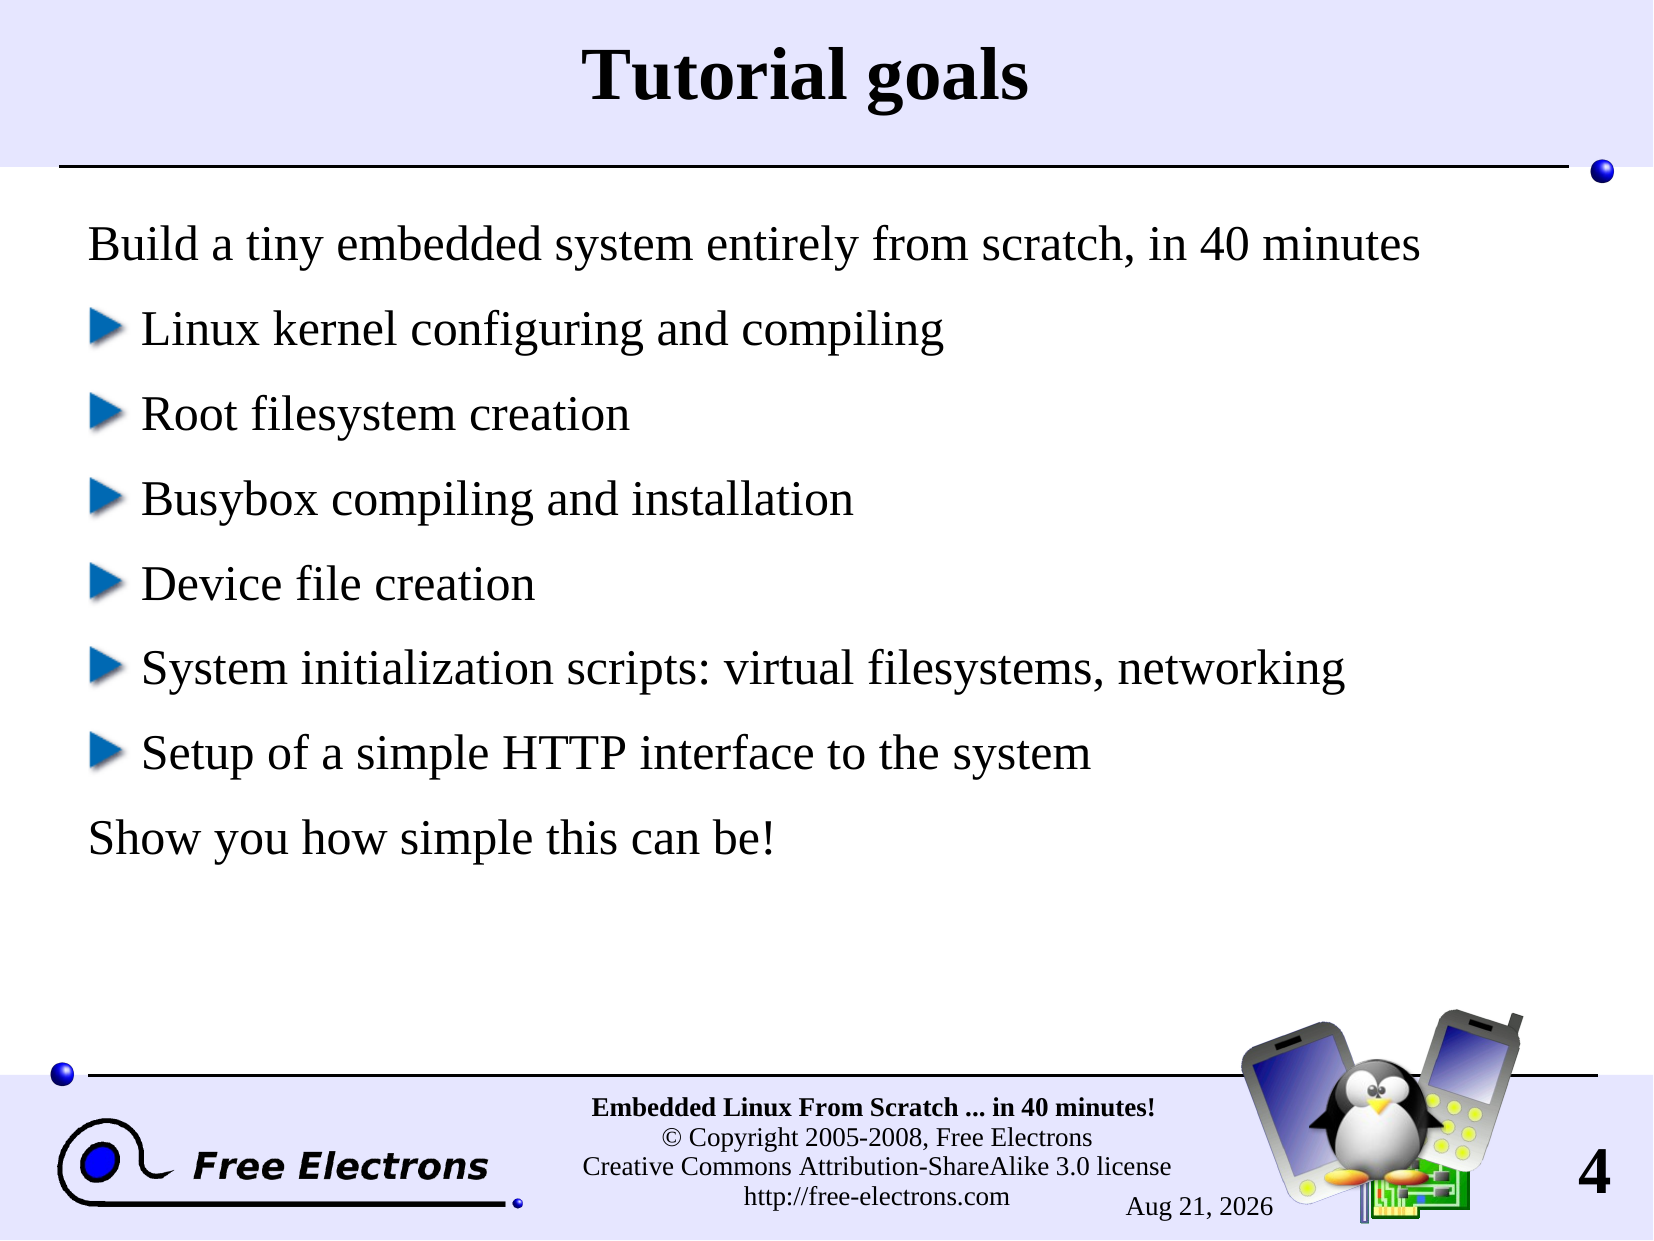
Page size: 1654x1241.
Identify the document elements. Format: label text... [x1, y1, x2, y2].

list Build a tiny embedded system entirely from scratch, in 40 minutes Linux kernel configuring and compiling Root filesystem creation Busybox compiling and installation Device file creation System initialization scripts: virtual filesystems, networking Setup of a simple HTTP interface to the system Show you how simple this can be! [69, 216, 1567, 1066]
picture [50, 1107, 527, 1216]
picture [1231, 1066, 1521, 1241]
title Tutorial goals [60, 25, 1551, 124]
